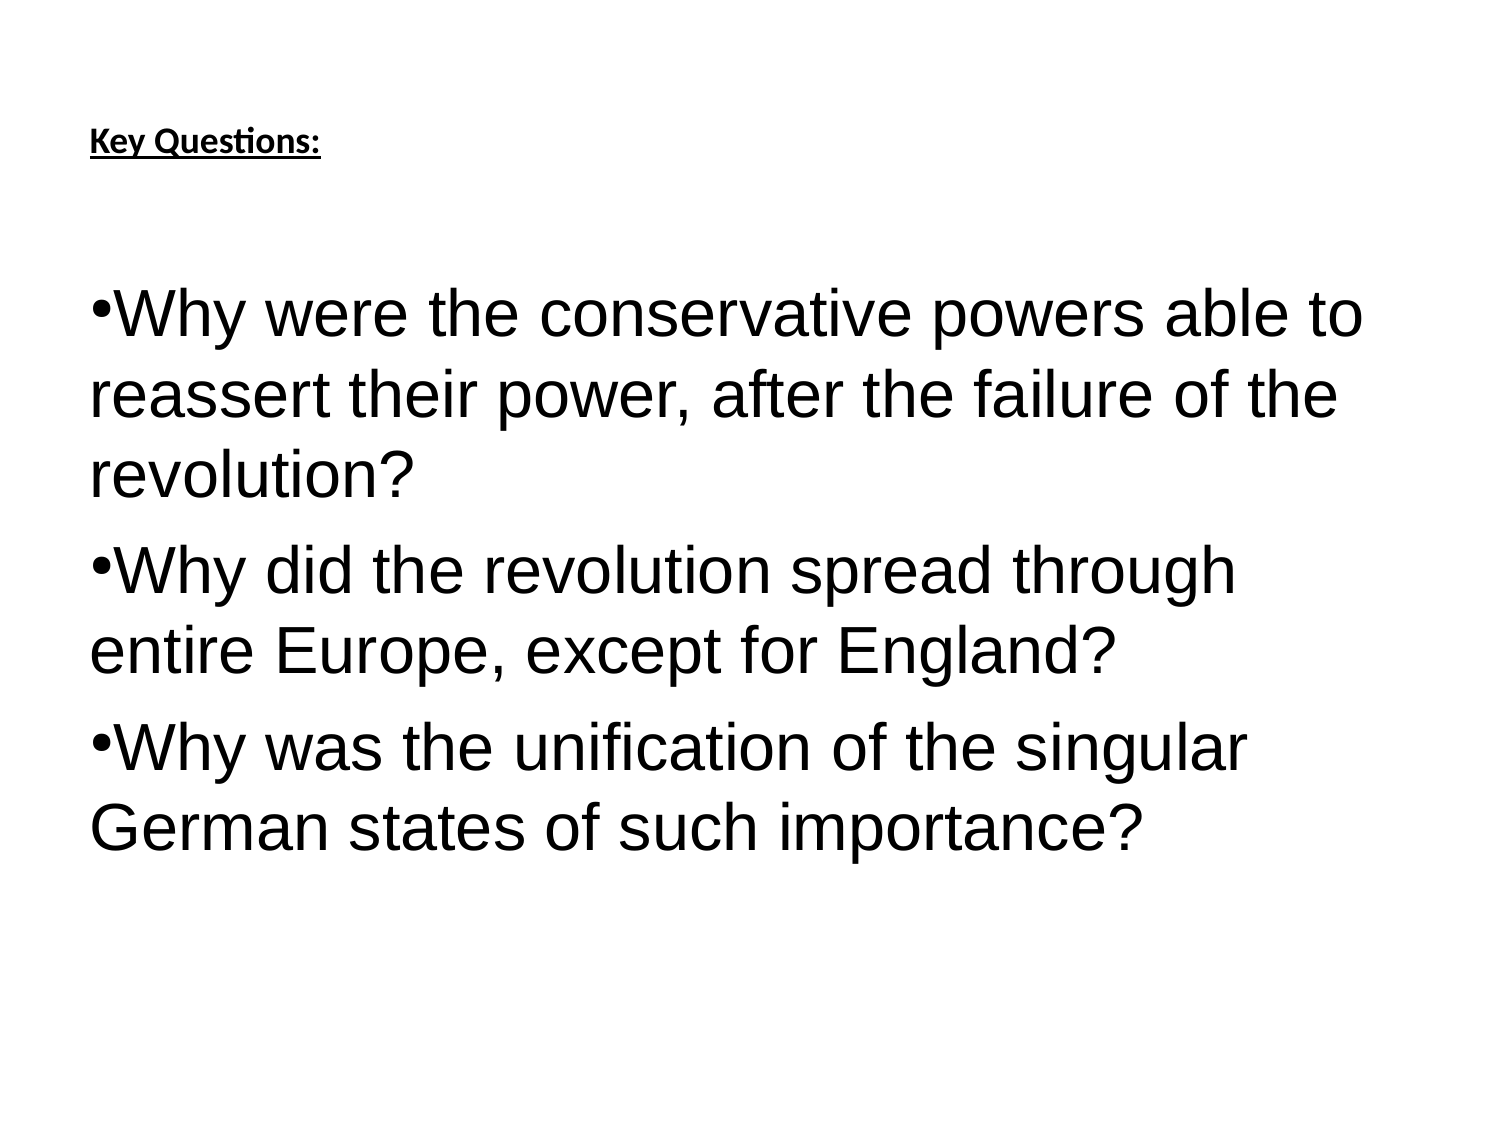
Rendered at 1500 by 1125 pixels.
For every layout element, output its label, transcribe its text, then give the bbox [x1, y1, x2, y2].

list Why were the conservative powers able to reassert their power, after the failure of the revolution? Why did the revolution spread through entire Europe, except for England? Why was the unification of the singular German states of such importance? [75, 262, 1426, 1006]
title Key Questions: [75, 45, 1426, 233]
